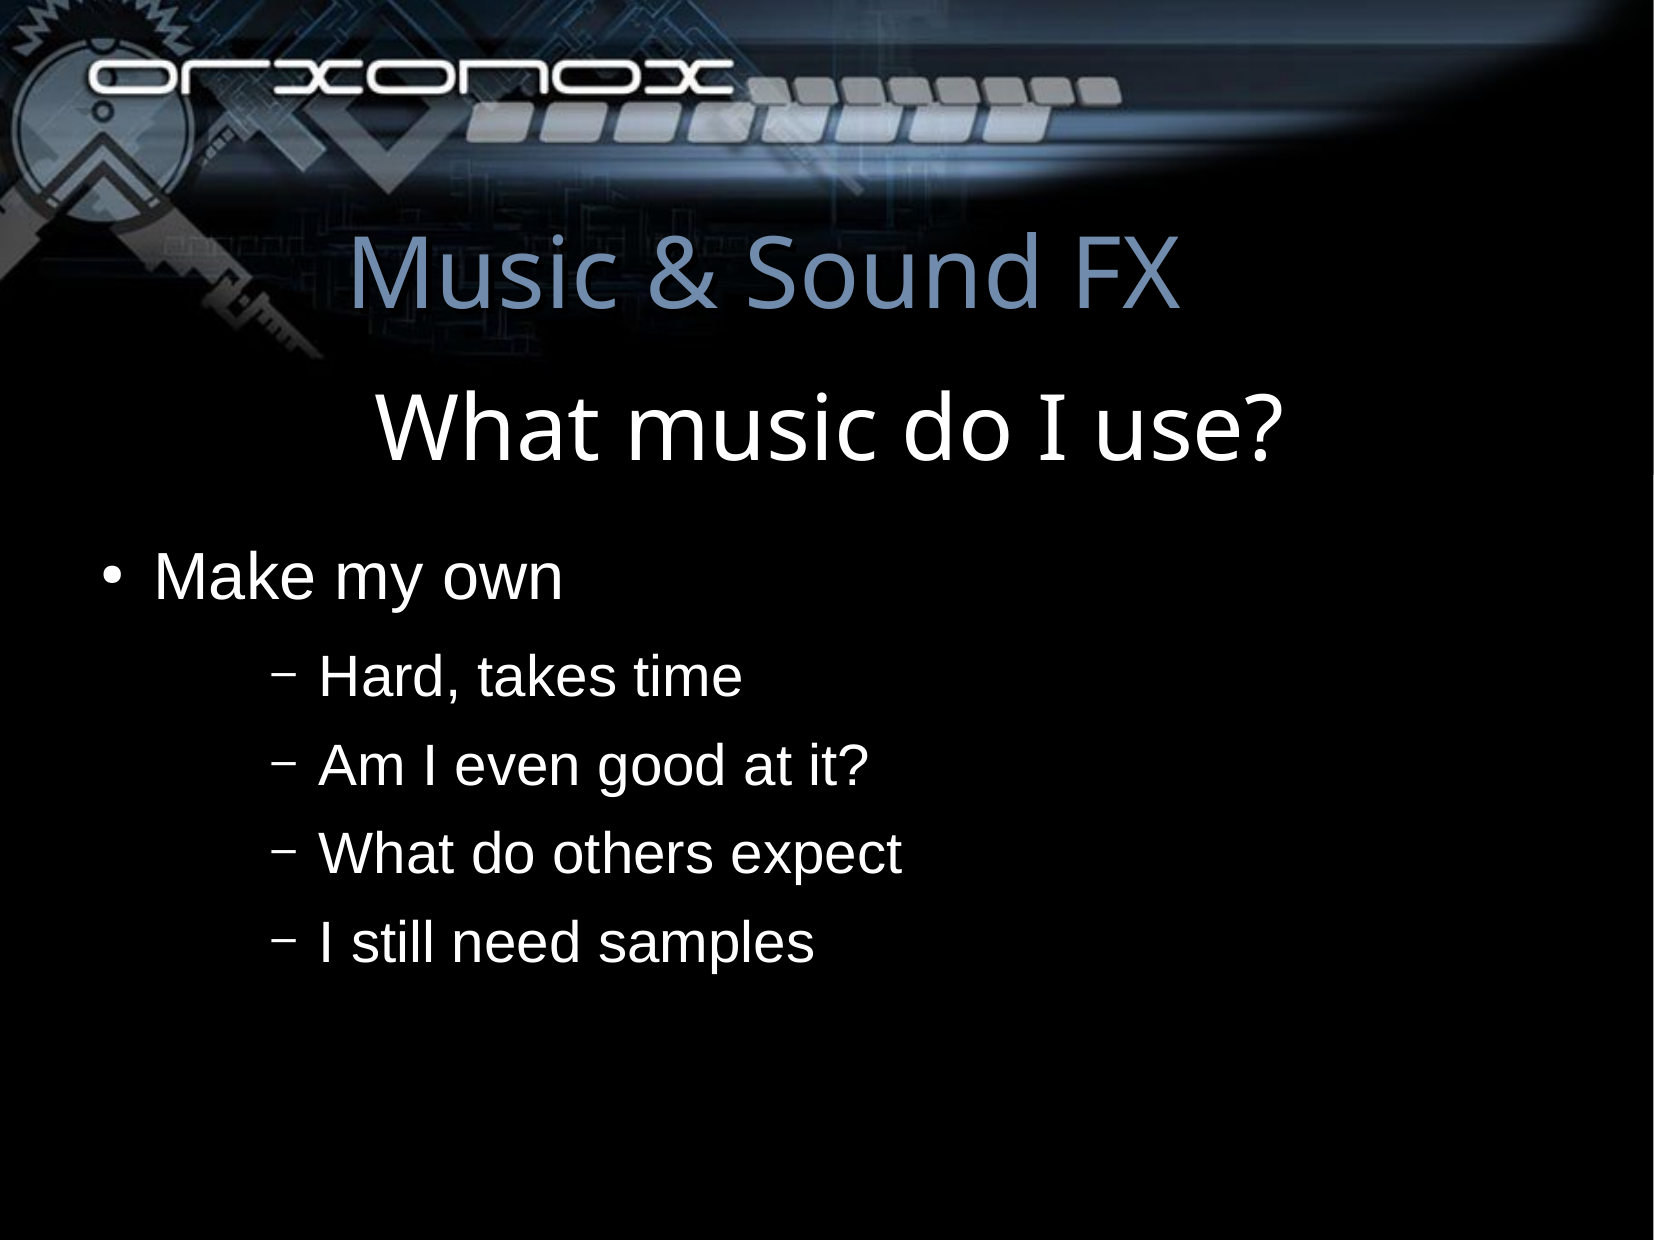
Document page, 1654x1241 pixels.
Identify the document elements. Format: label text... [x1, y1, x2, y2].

list Make my own Hard, takes time Am I even good at it? What do others expect I still need samples [82, 539, 1571, 1177]
picture [0, 0, 1654, 475]
title What music do I use? [88, 354, 1571, 497]
text_box Music & Sound FX [330, 194, 1306, 326]
